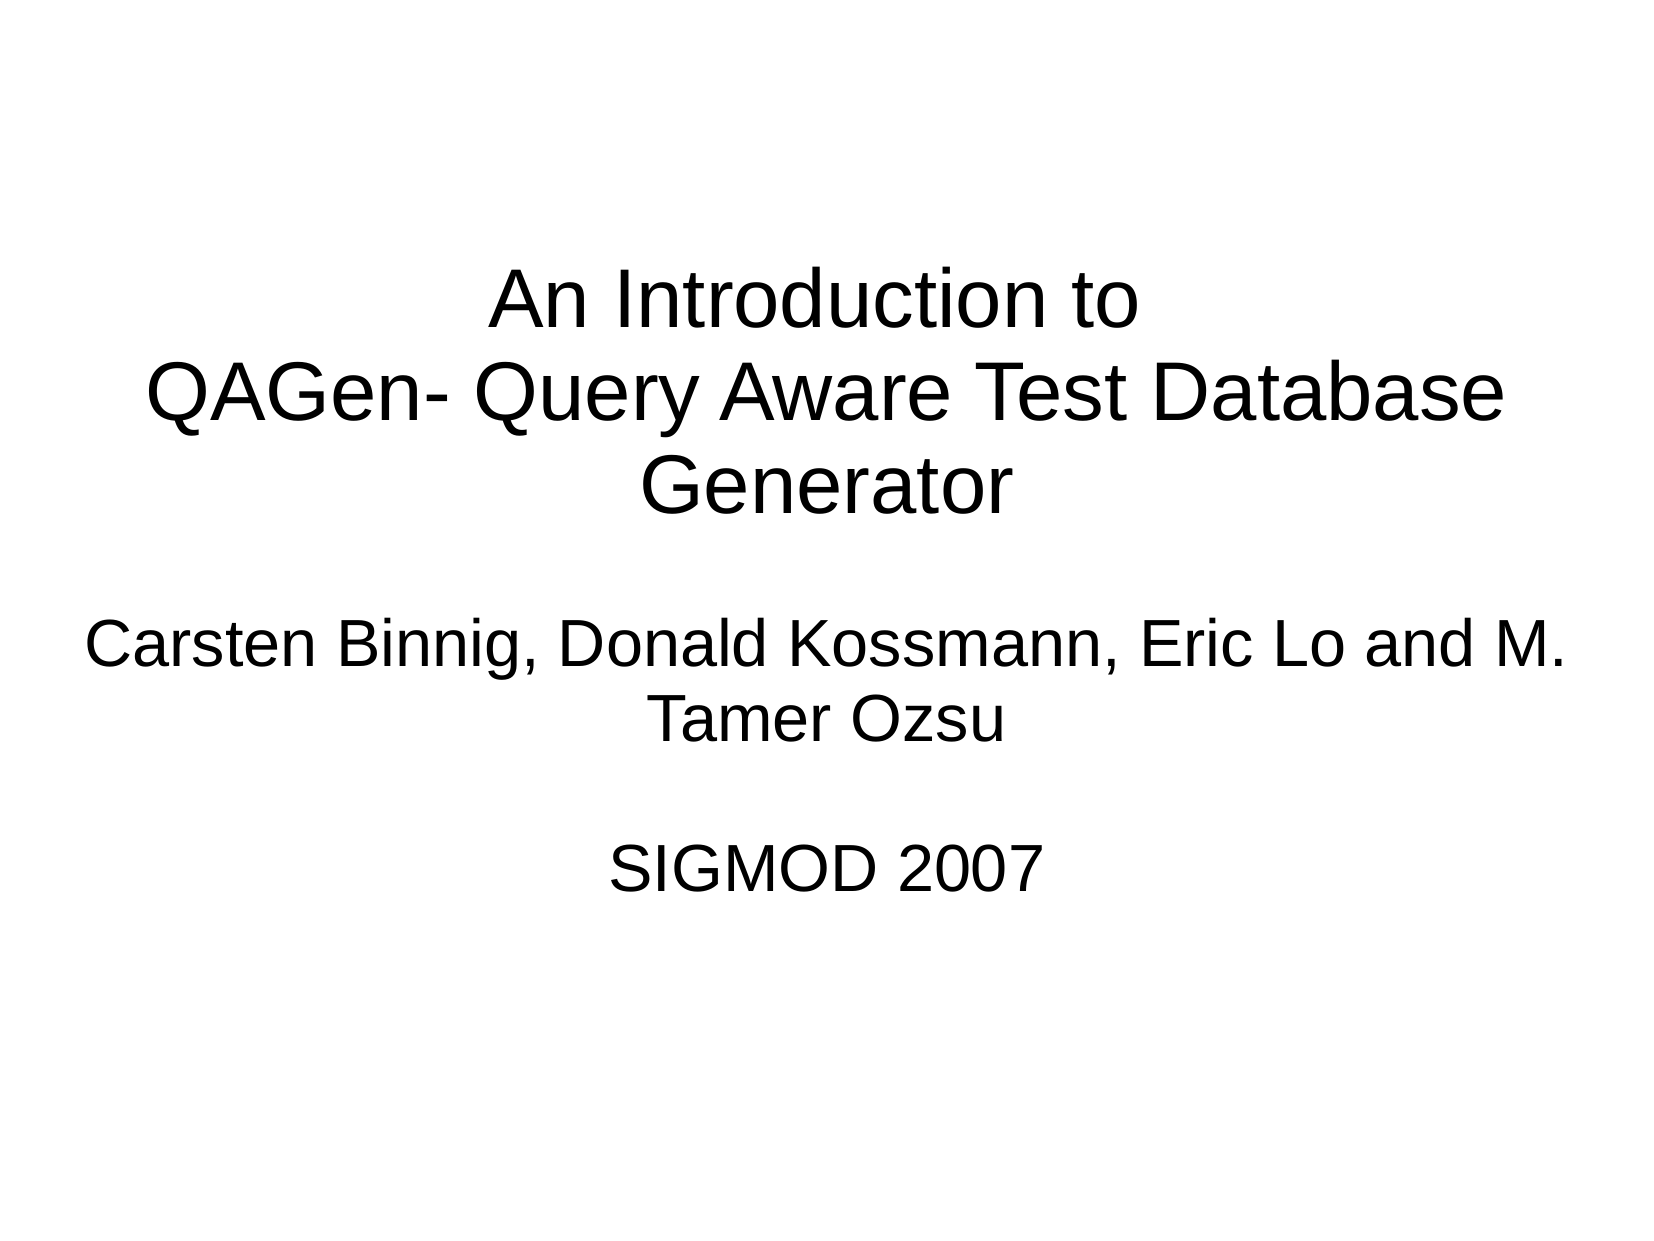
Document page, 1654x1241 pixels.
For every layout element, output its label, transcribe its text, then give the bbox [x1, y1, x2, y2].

subtitle An Introduction to QAGen- Query Aware Test Database Generator Carsten Binnig, Donald Kossmann, Eric Lo and M. Tamer Ozsu SIGMOD 2007 [82, 49, 1571, 1109]
